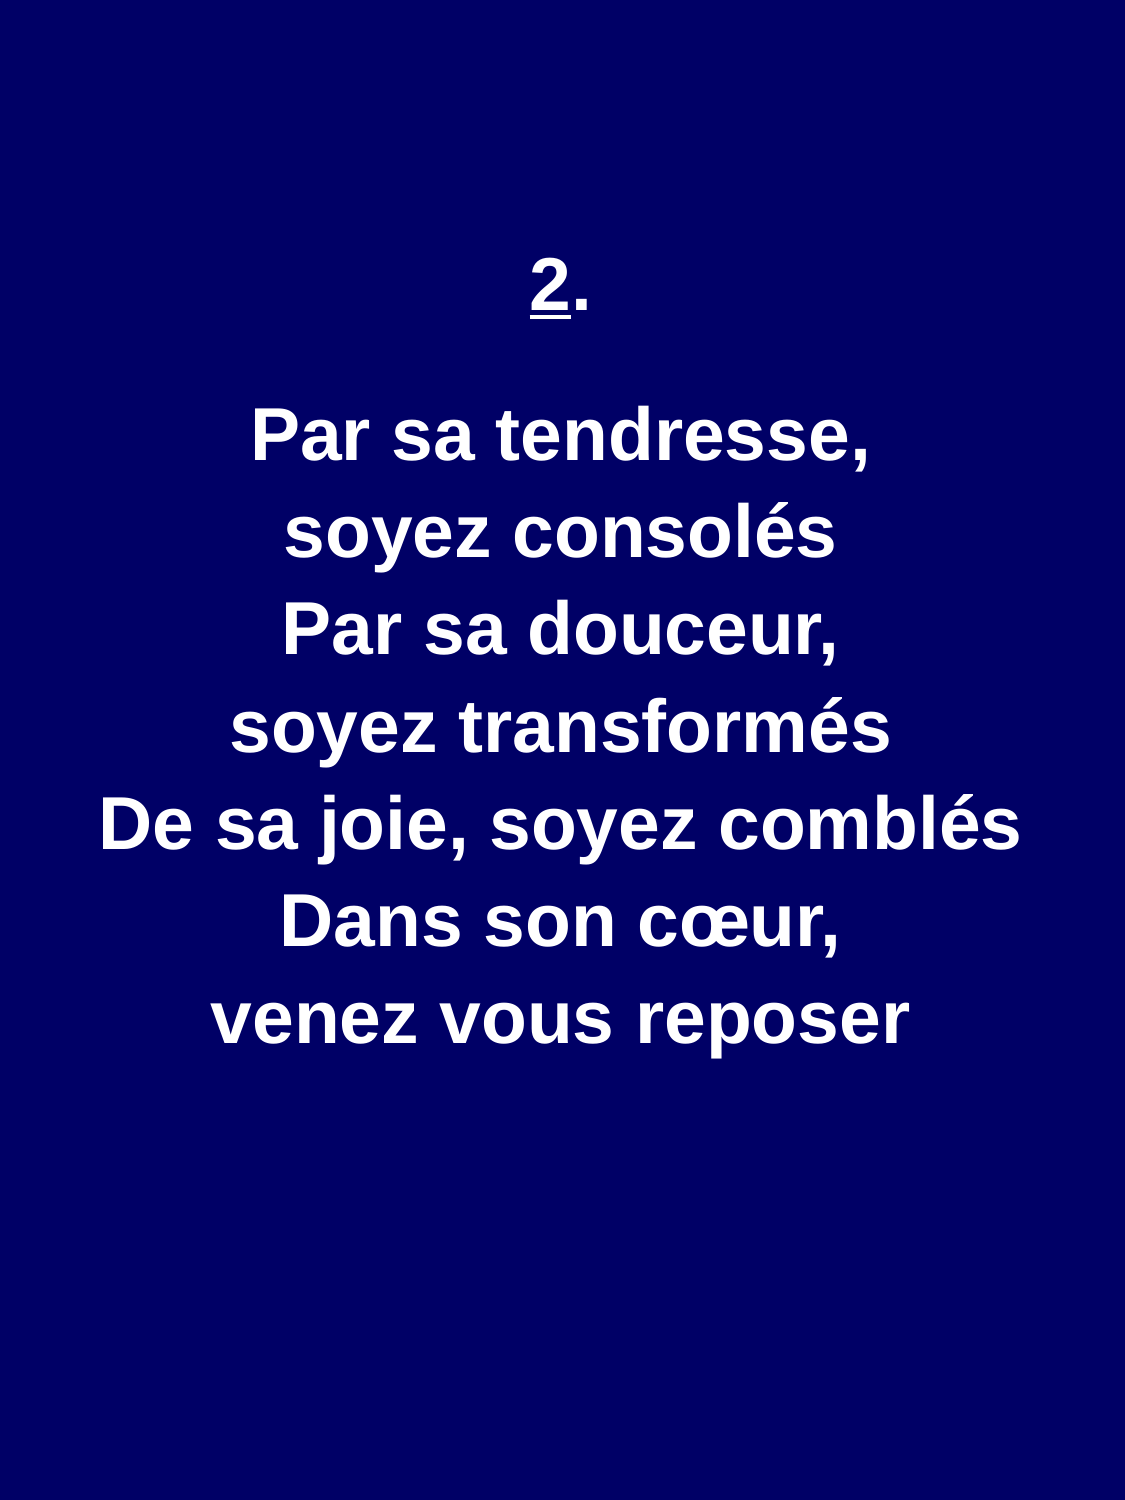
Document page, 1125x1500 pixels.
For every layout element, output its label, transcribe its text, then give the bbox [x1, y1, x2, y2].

text_box 2. Par sa tendresse, soyez consolés Par sa douceur, soyez transformés De sa joie, soyez comblés Dans son cœur, venez vous reposer [11, 35, 1110, 1441]
